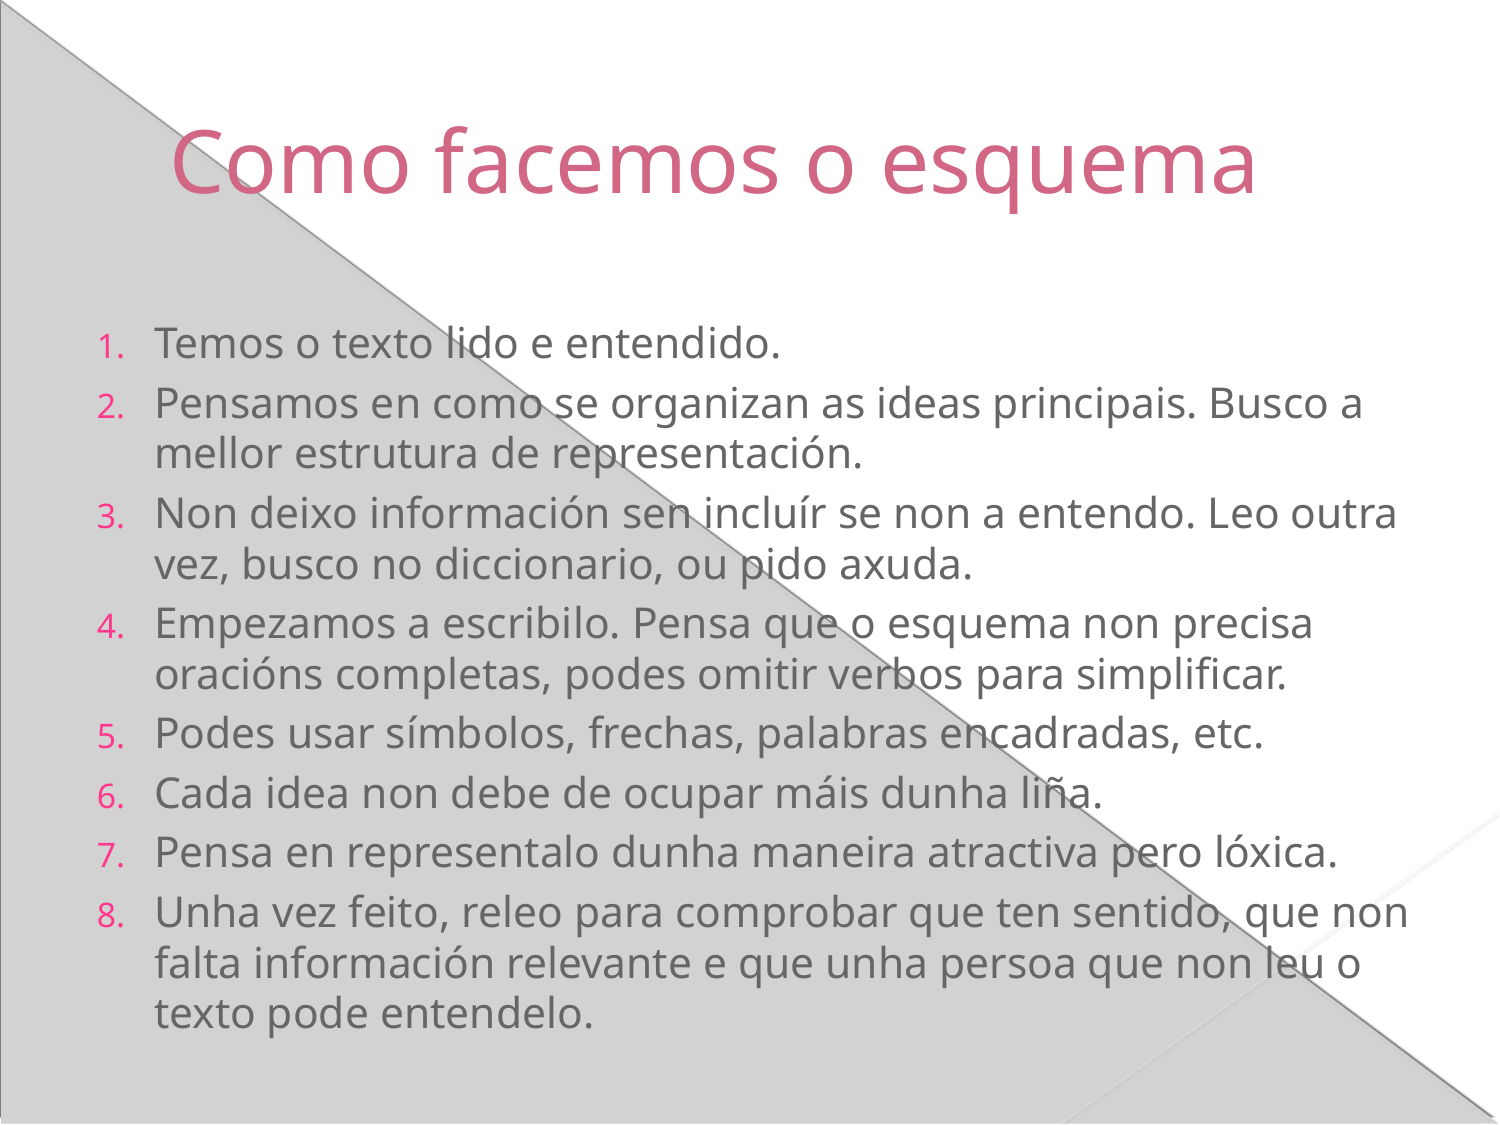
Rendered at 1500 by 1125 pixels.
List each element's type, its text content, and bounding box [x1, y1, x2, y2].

text_box Temos o texto lido e entendido. Pensamos en como se organizan as ideas principais. Busco a mellor estrutura de representación. Non deixo información sen incluír se non a entendo. Leo outra vez, busco no diccionario, ou pido axuda. Empezamos a escribilo. Pensa que o esquema non precisa oracións completas, podes omitir verbos para simplificar. Podes usar símbolos, frechas, palabras encadradas, etc. Cada idea non debe de ocupar máis dunha liña. Pensa en representalo dunha maneira atractiva pero lóxica. Unha vez feito, releo para comprobar que ten sentido, que non falta información relevante e que unha persoa que non leu o texto pode entendelo. [74, 308, 1425, 1059]
text_box Como facemos o esquema [74, 43, 1425, 274]
